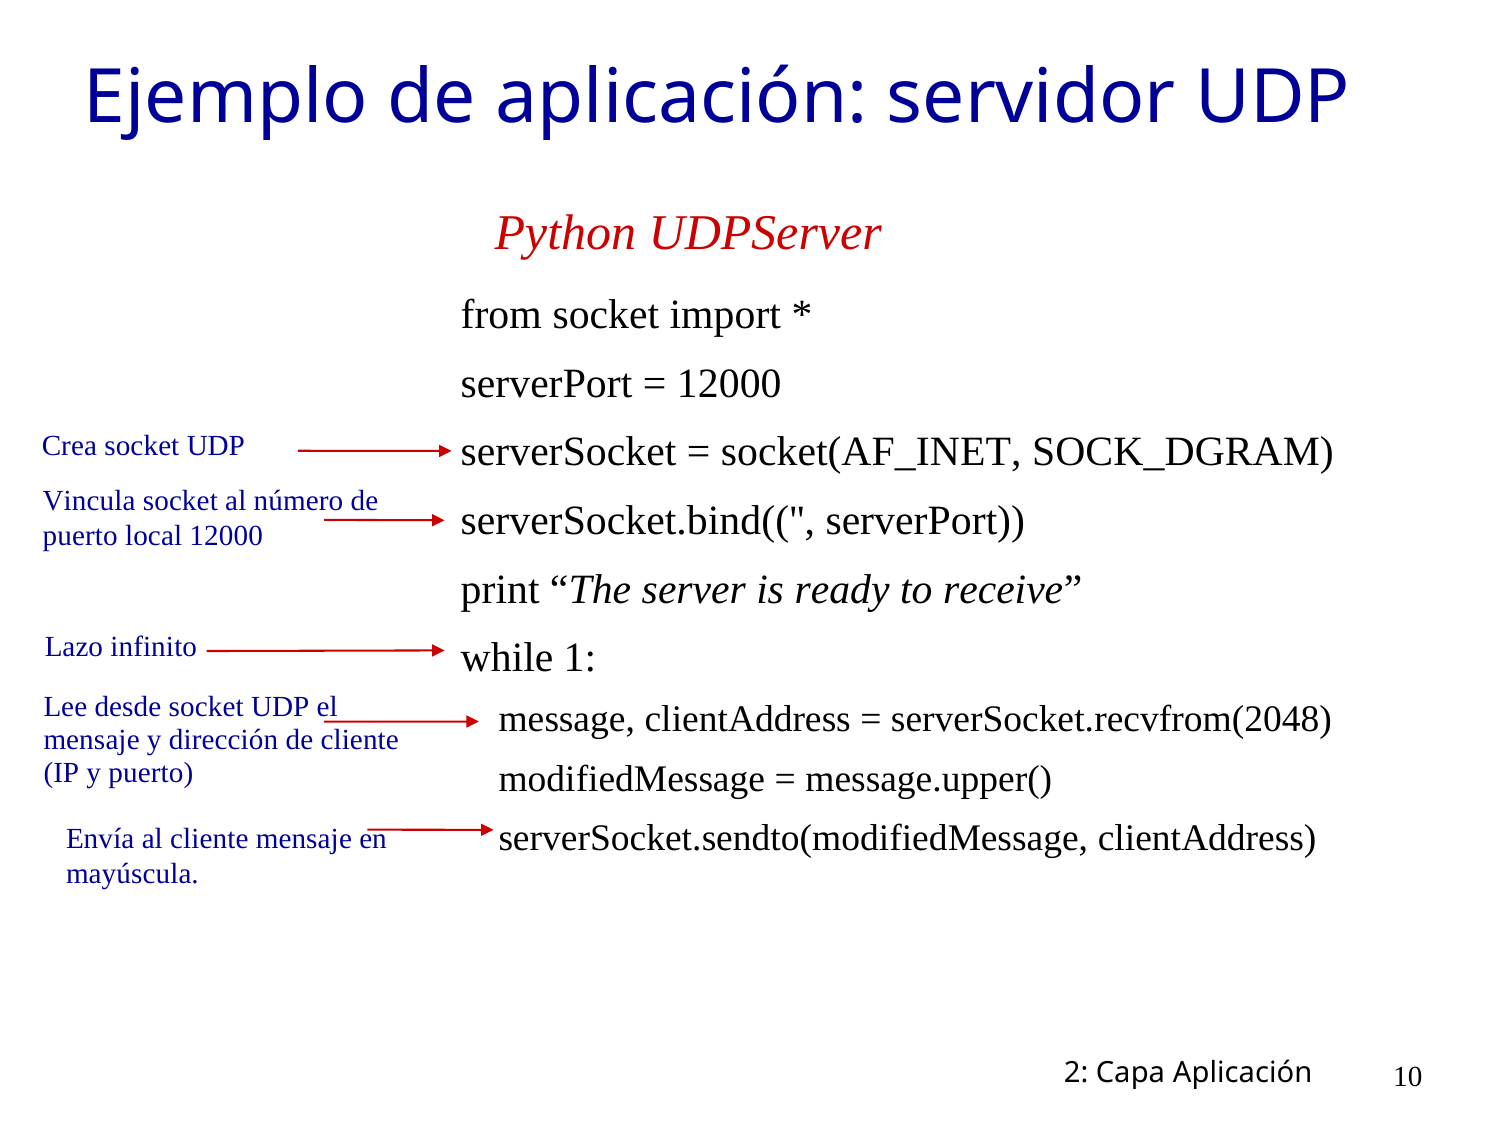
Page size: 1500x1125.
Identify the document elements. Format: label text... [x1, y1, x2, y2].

text_box Ejemplo de aplicación: servidor UDP [69, 14, 1460, 171]
text_box Crea socket UDP [27, 418, 447, 470]
text_box Lazo infinito [29, 621, 226, 671]
text_box Vincula socket al número de puerto local 12000 [27, 473, 401, 559]
text_box from socket import * serverPort = 12000 serverSocket = socket(AF_INET, SOCK_DGRAM) serverSocket.bind(('', serverPort)) print “The server is ready to receive” while 1: message, clientAddress = serverSocket.recvfrom(2048) modifiedMessage = message.upper() serverSocket.sendto(modifiedMessage, clientAddress) [445, 270, 1350, 866]
text_box Python UDPServer [479, 191, 898, 268]
text_box Envía al cliente mensaje en mayúscula. [51, 811, 437, 898]
text_box Lee desde socket UDP el mensaje y dirección de cliente (IP y puerto) [28, 680, 415, 797]
